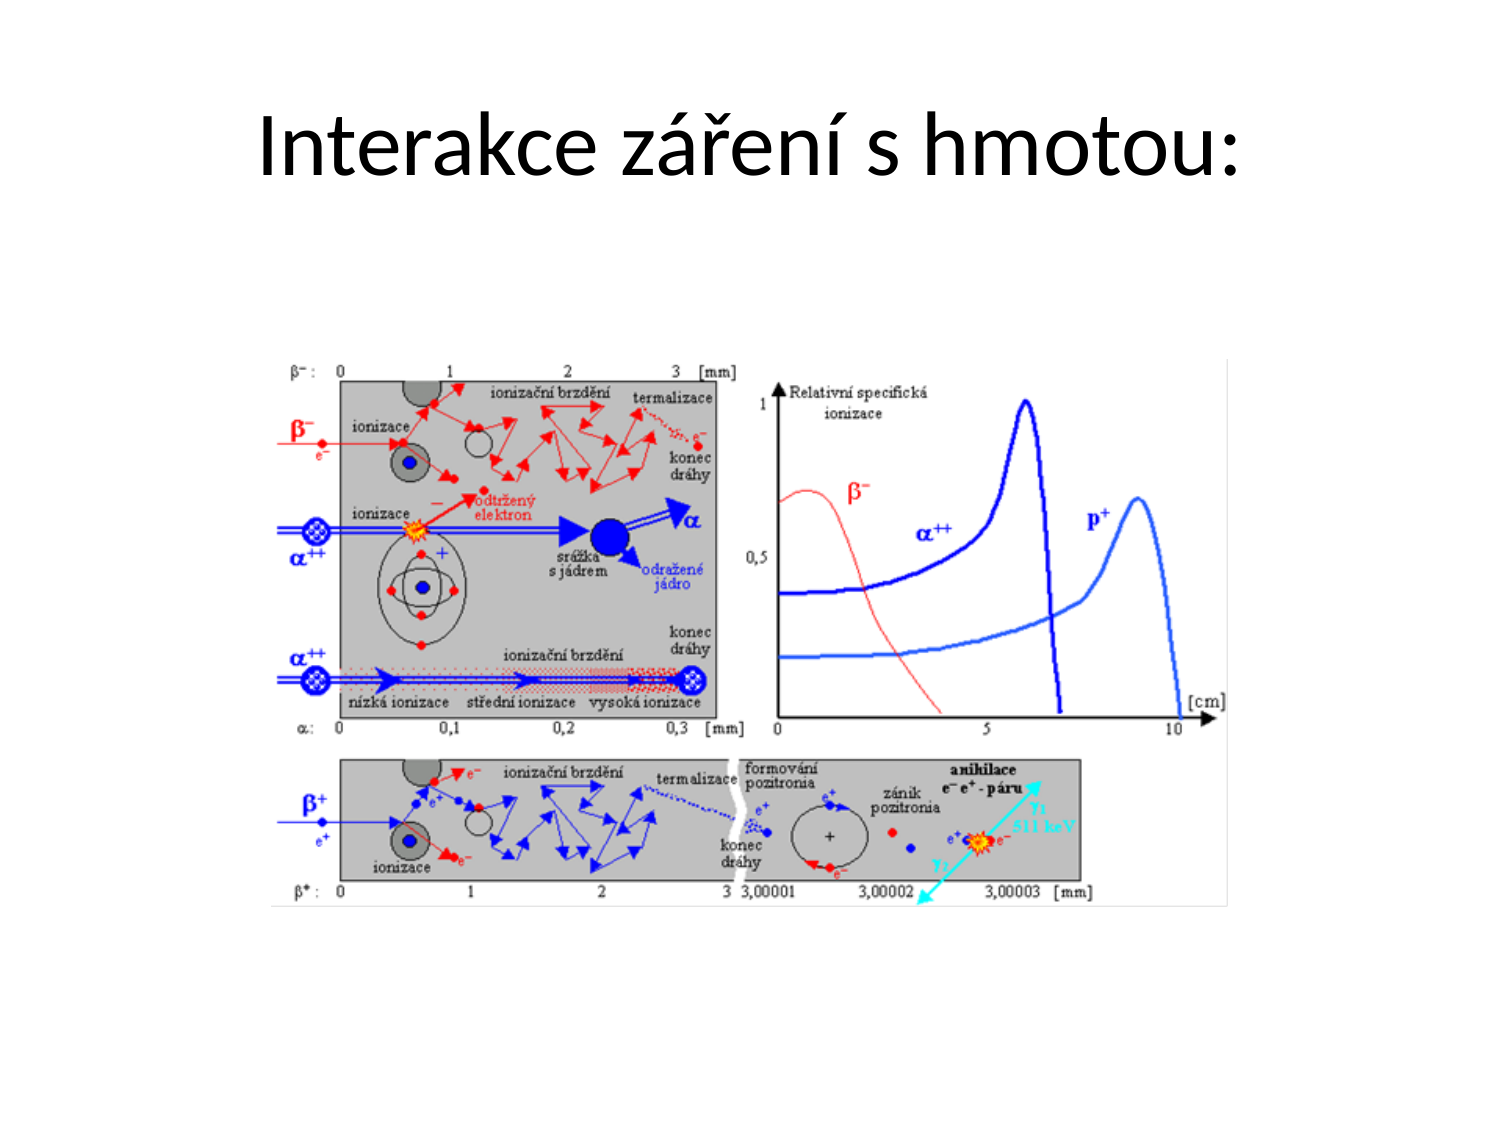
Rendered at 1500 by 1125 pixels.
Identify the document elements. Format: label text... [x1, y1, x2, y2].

picture [271, 359, 1229, 908]
title Interakce záření s hmotou: [75, 45, 1426, 233]
